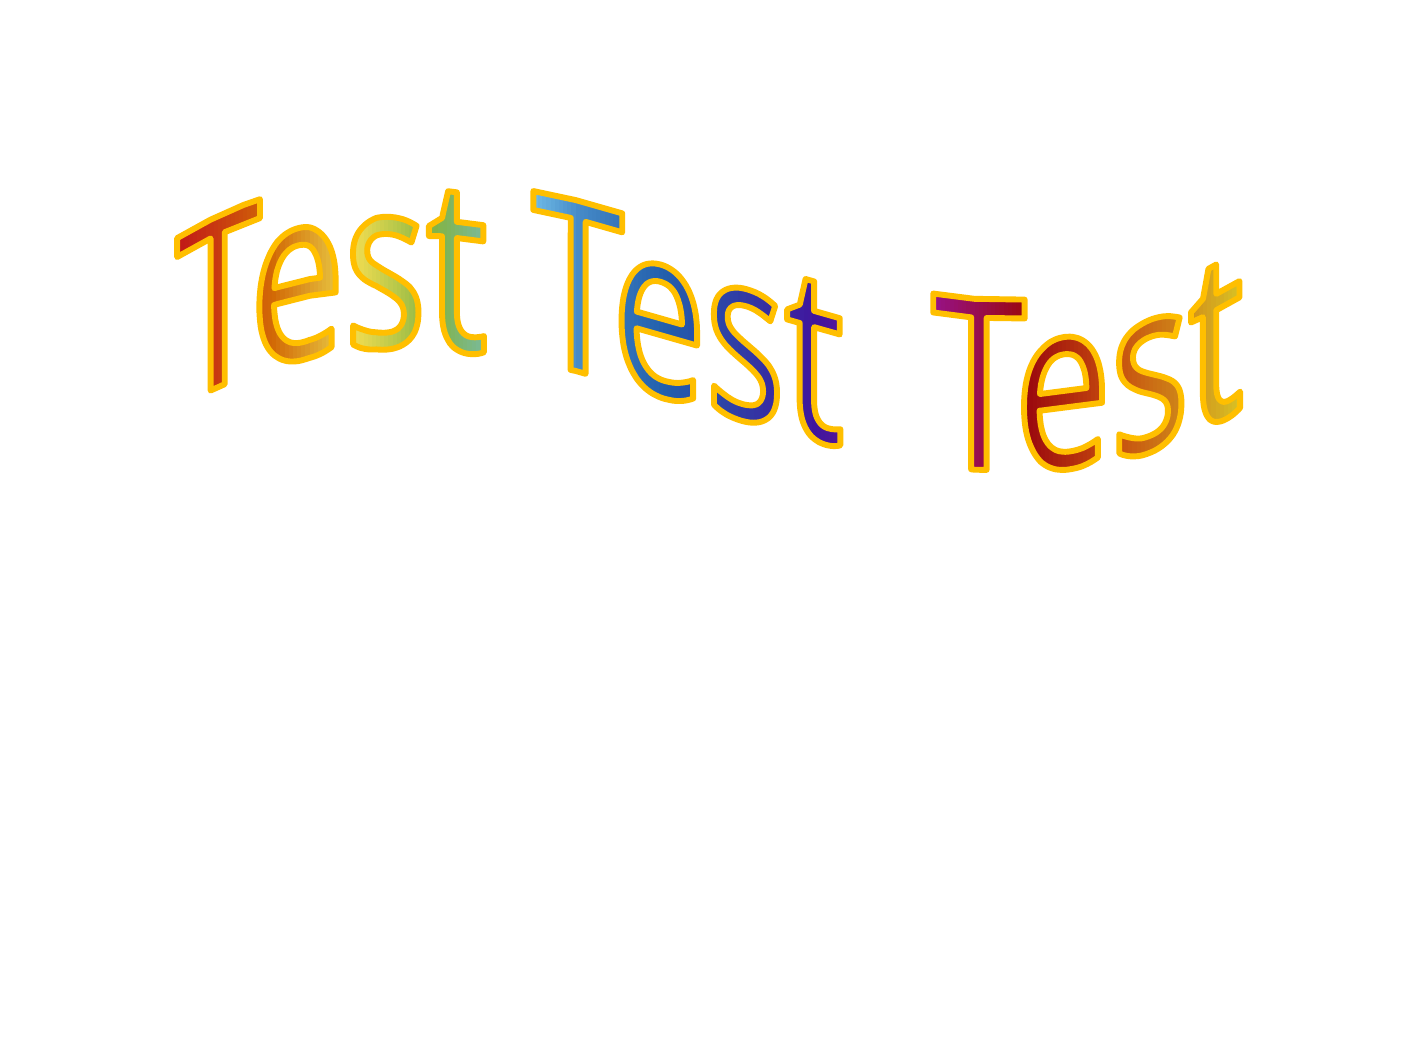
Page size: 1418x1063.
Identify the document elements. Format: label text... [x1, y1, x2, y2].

text_box Test Test Test [1119, 316, 1182, 457]
text_box Test Test Test [713, 287, 778, 423]
text_box Test Test Test [259, 227, 336, 362]
text_box Test Test Test [352, 216, 419, 350]
text_box Test Test Test [1190, 264, 1241, 422]
text_box Test Test Test [533, 191, 623, 374]
text_box Test Test Test [621, 263, 698, 402]
text_box Test Test Test [787, 278, 841, 447]
text_box Test Test Test [428, 191, 485, 355]
text_box Test Test Test [1024, 336, 1103, 470]
text_box Test Test Test [933, 293, 1025, 470]
text_box Test Test Test [177, 199, 261, 391]
